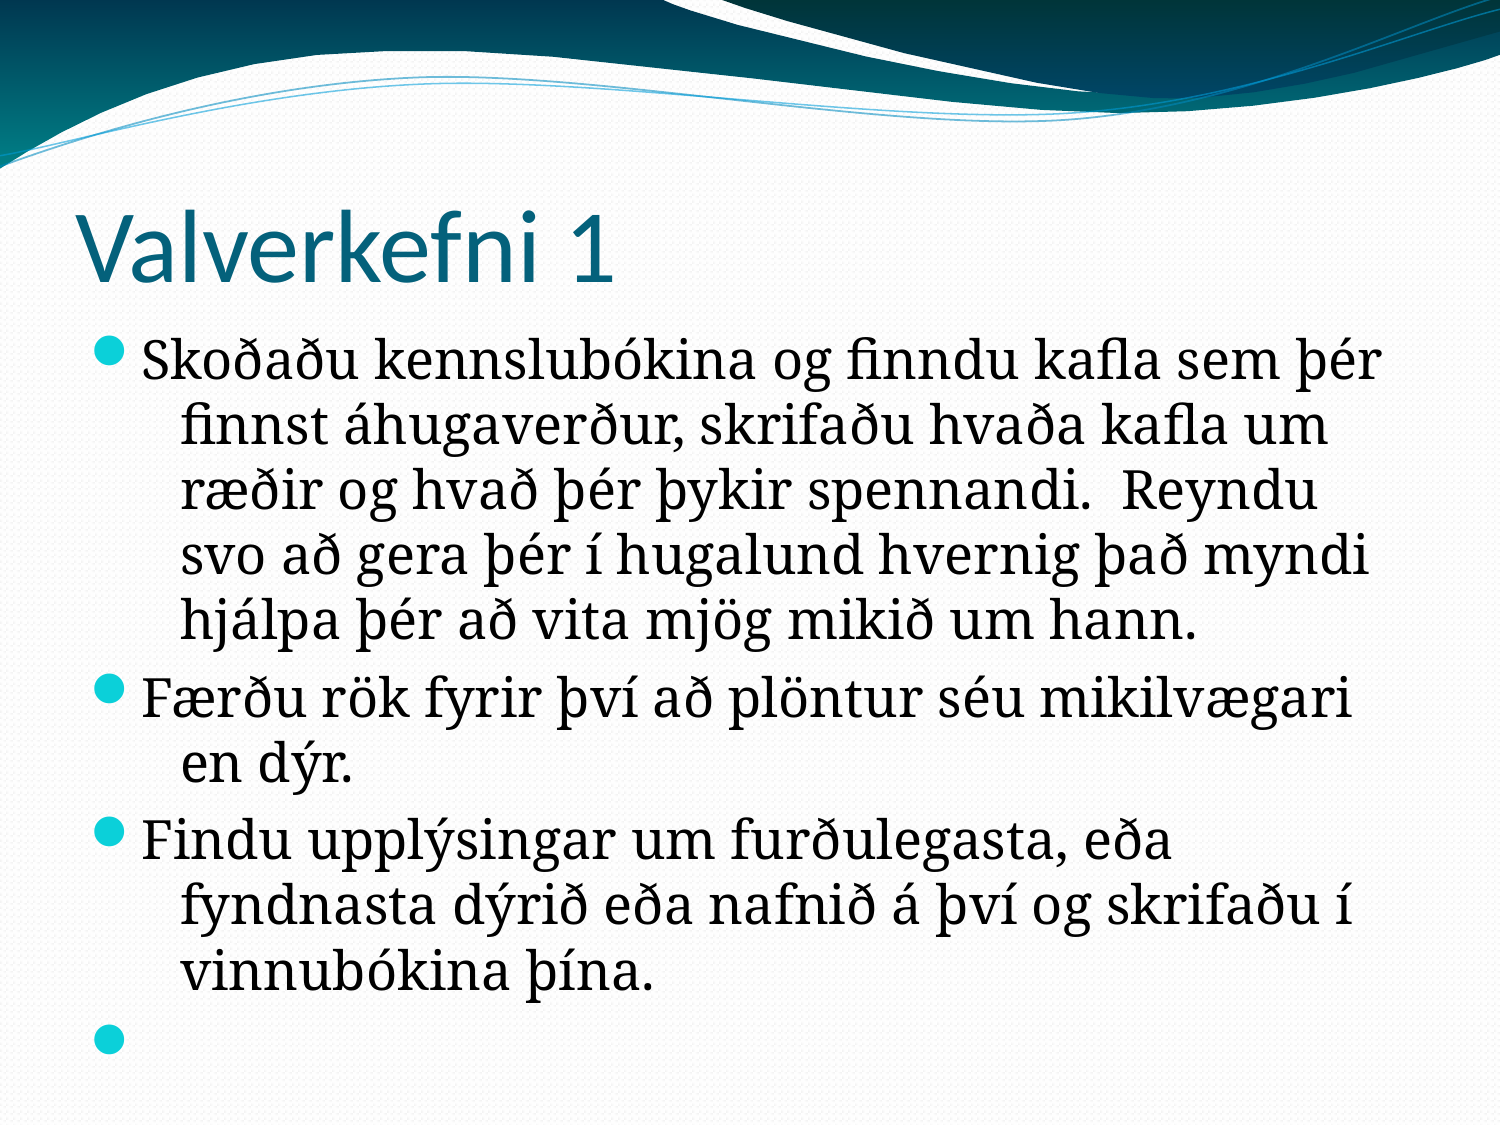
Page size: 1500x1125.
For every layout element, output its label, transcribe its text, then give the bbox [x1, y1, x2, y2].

list Skoðaðu kennslubókina og finndu kafla sem þér finnst áhugaverður, skrifaðu hvaða kafla um ræðir og hvað þér þykir spennandi. Reyndu svo að gera þér í hugalund hvernig það myndi hjálpa þér að vita mjög mikið um hann. Færðu rök fyrir því að plöntur séu mikilvægari en dýr. Findu upplýsingar um furðulegasta, eða fyndnasta dýrið eða nafnið á því og skrifaðu í vinnubókina þína. [75, 317, 1426, 1038]
title Valverkefni 1 [75, 115, 1426, 304]
